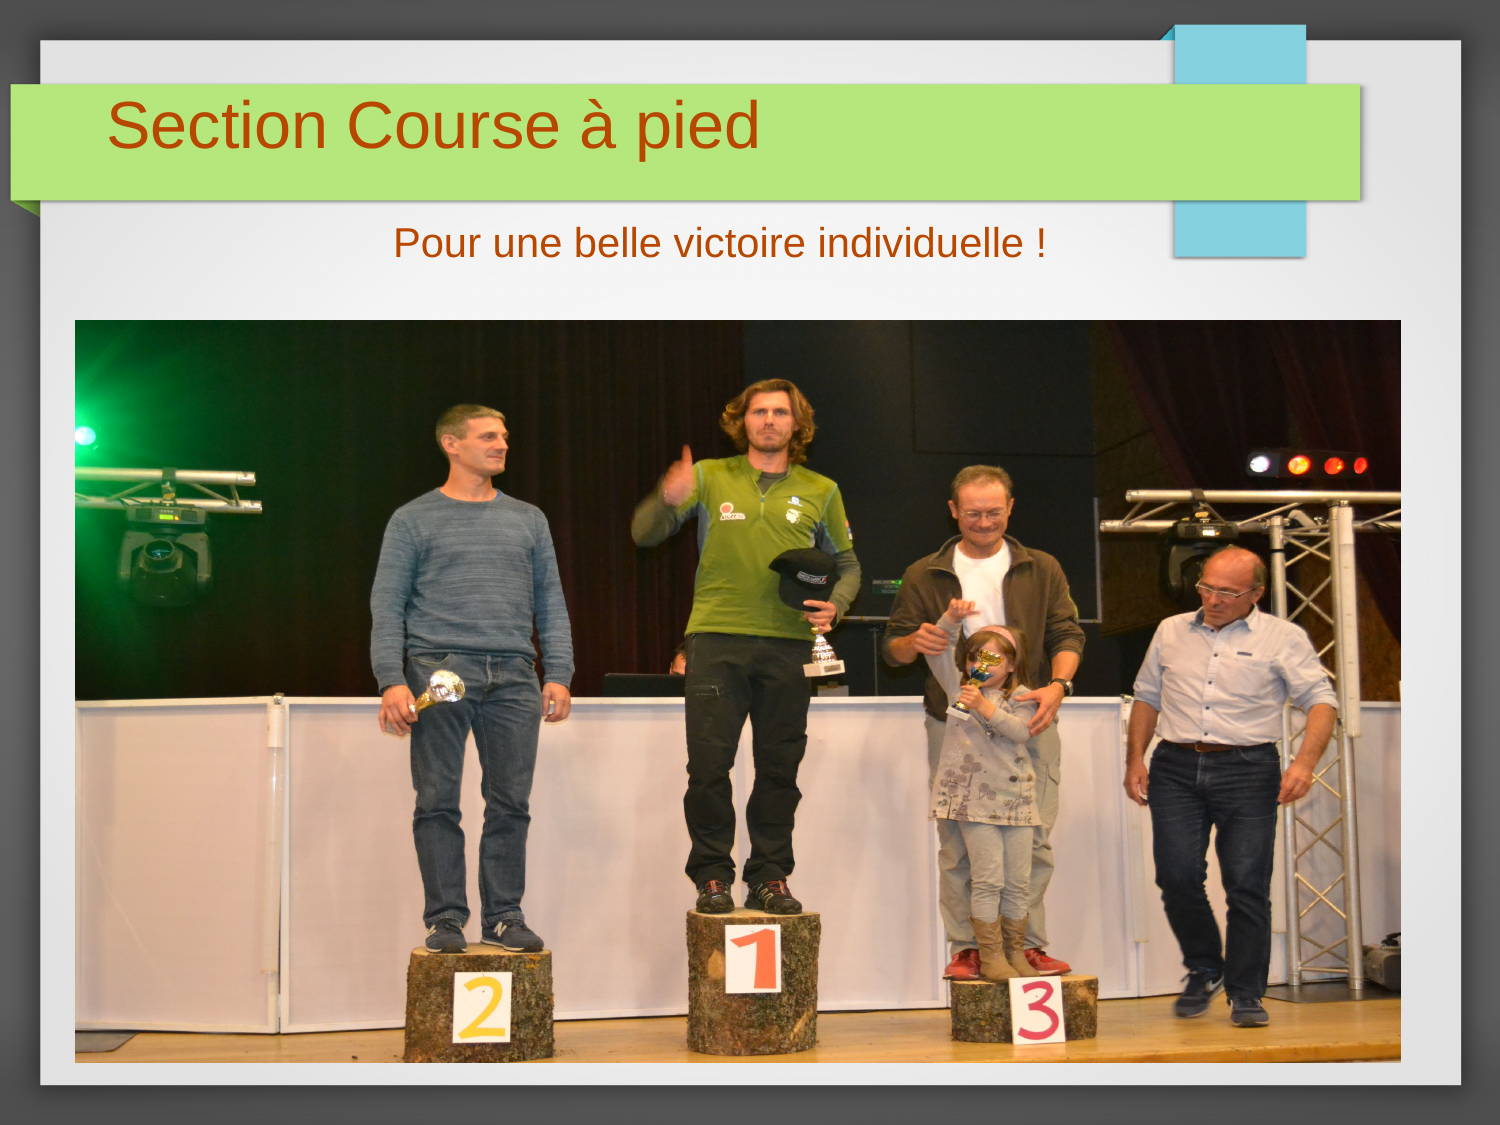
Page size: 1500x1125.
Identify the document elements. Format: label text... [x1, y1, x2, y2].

picture [0, 0, 1500, 1125]
text_box Pour une belle victoire individuelle ! [295, 212, 1146, 272]
title Section Course à pied [0, 74, 1158, 250]
